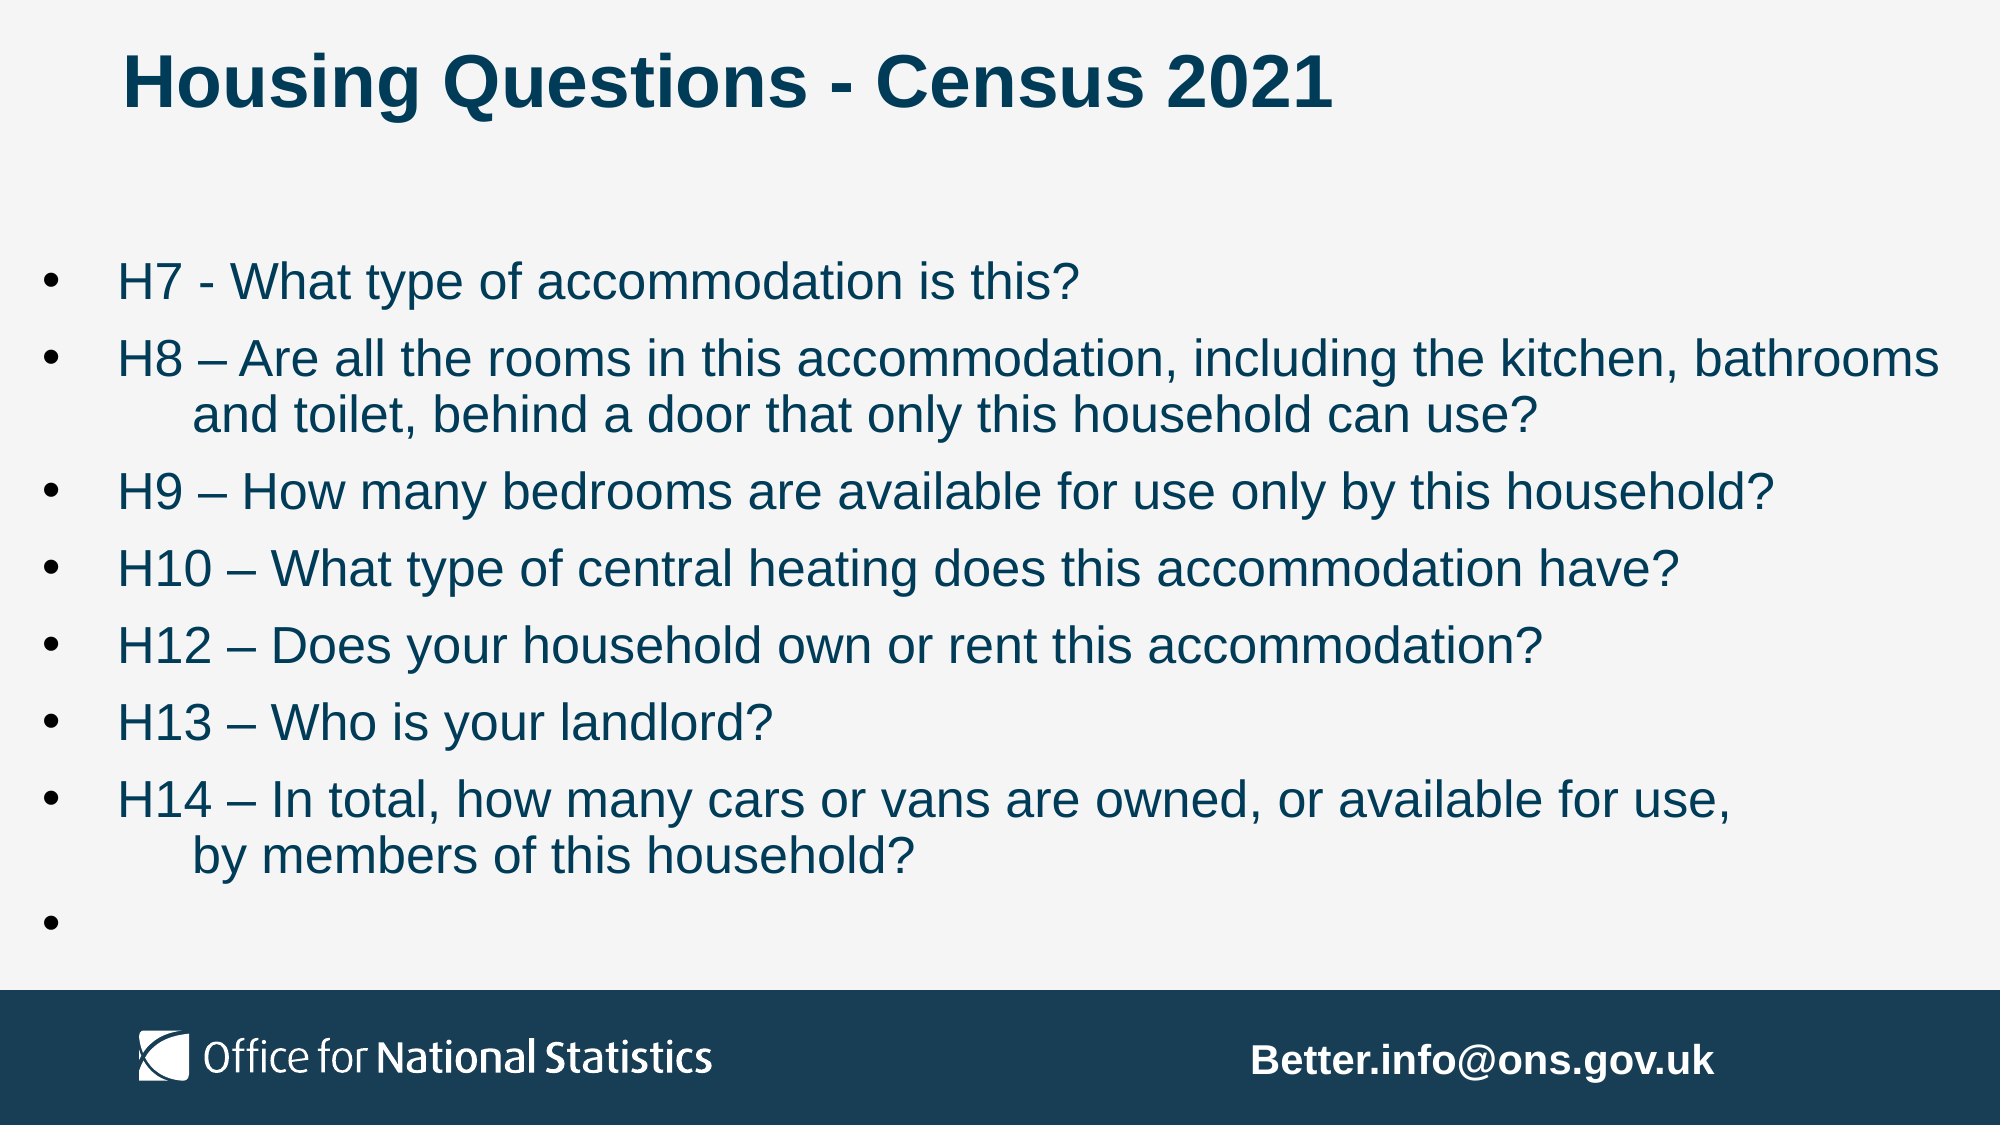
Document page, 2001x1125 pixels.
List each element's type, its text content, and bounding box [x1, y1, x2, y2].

text_box Better.info@ons.gov.uk [1235, 1025, 1866, 1086]
title Housing Questions - Census 2021 [122, 39, 1848, 126]
list H7 - What type of accommodation is this? H8 – Are all the rooms in this accommodation, including the kitchen, bathrooms and toilet, behind a door that only this household can use? H9 – How many bedrooms are available for use only by this household? H10 – What type of central heating does this accommodation have? H12 – Does your household own or rent this accommodation? H13 – Who is your landlord? H14 – In total, how many cars or vans are owned, or available for use, by members of this household? [42, 171, 2000, 974]
